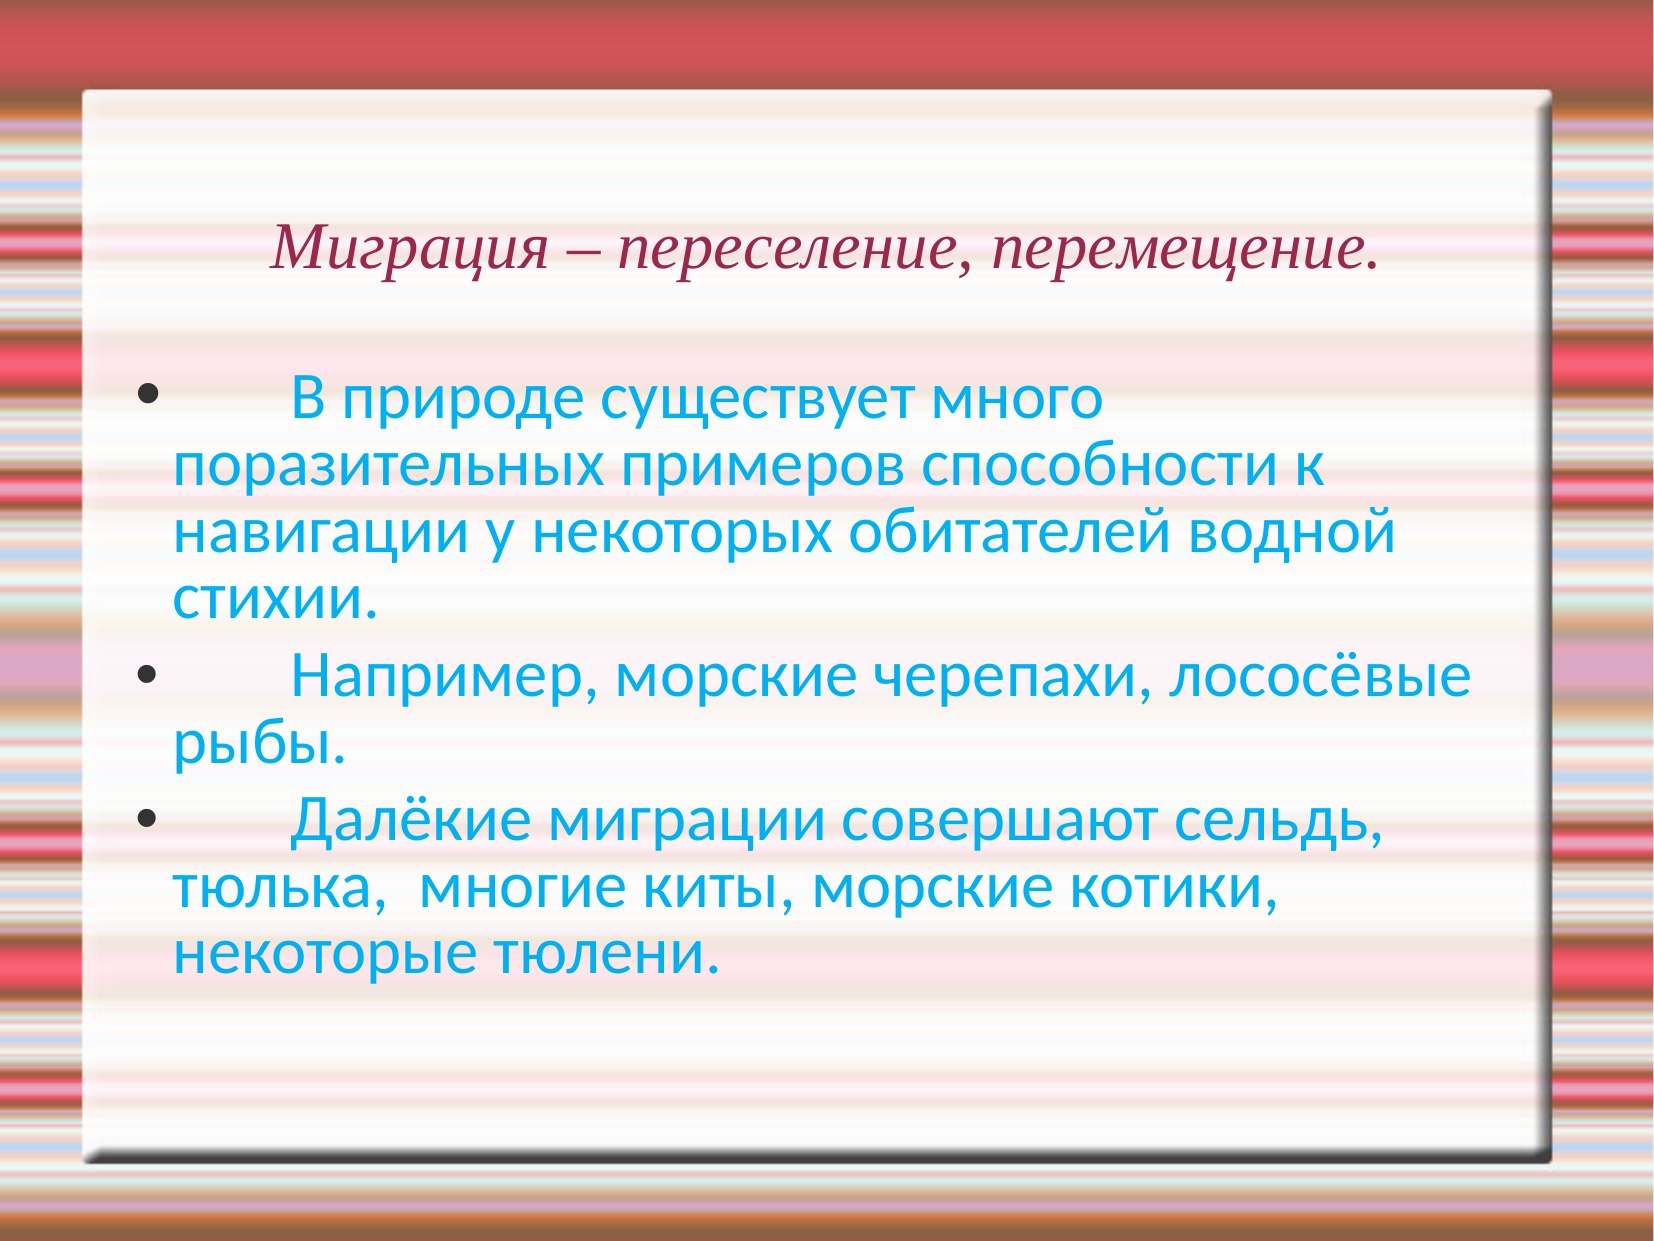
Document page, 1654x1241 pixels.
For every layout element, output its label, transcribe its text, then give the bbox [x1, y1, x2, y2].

list • В природе существует много поразительных примеров способности к навигации у некоторых обитателей водной стихии. • Например, морские черепахи, лососёвые рыбы. • Далёкие миграции совершают сельдь, тюлька, многие киты, морские котики, некоторые тюлени. [134, 350, 1516, 1132]
title Миграция – переселение, перемещение. [121, 114, 1534, 322]
picture [0, 0, 1654, 1241]
